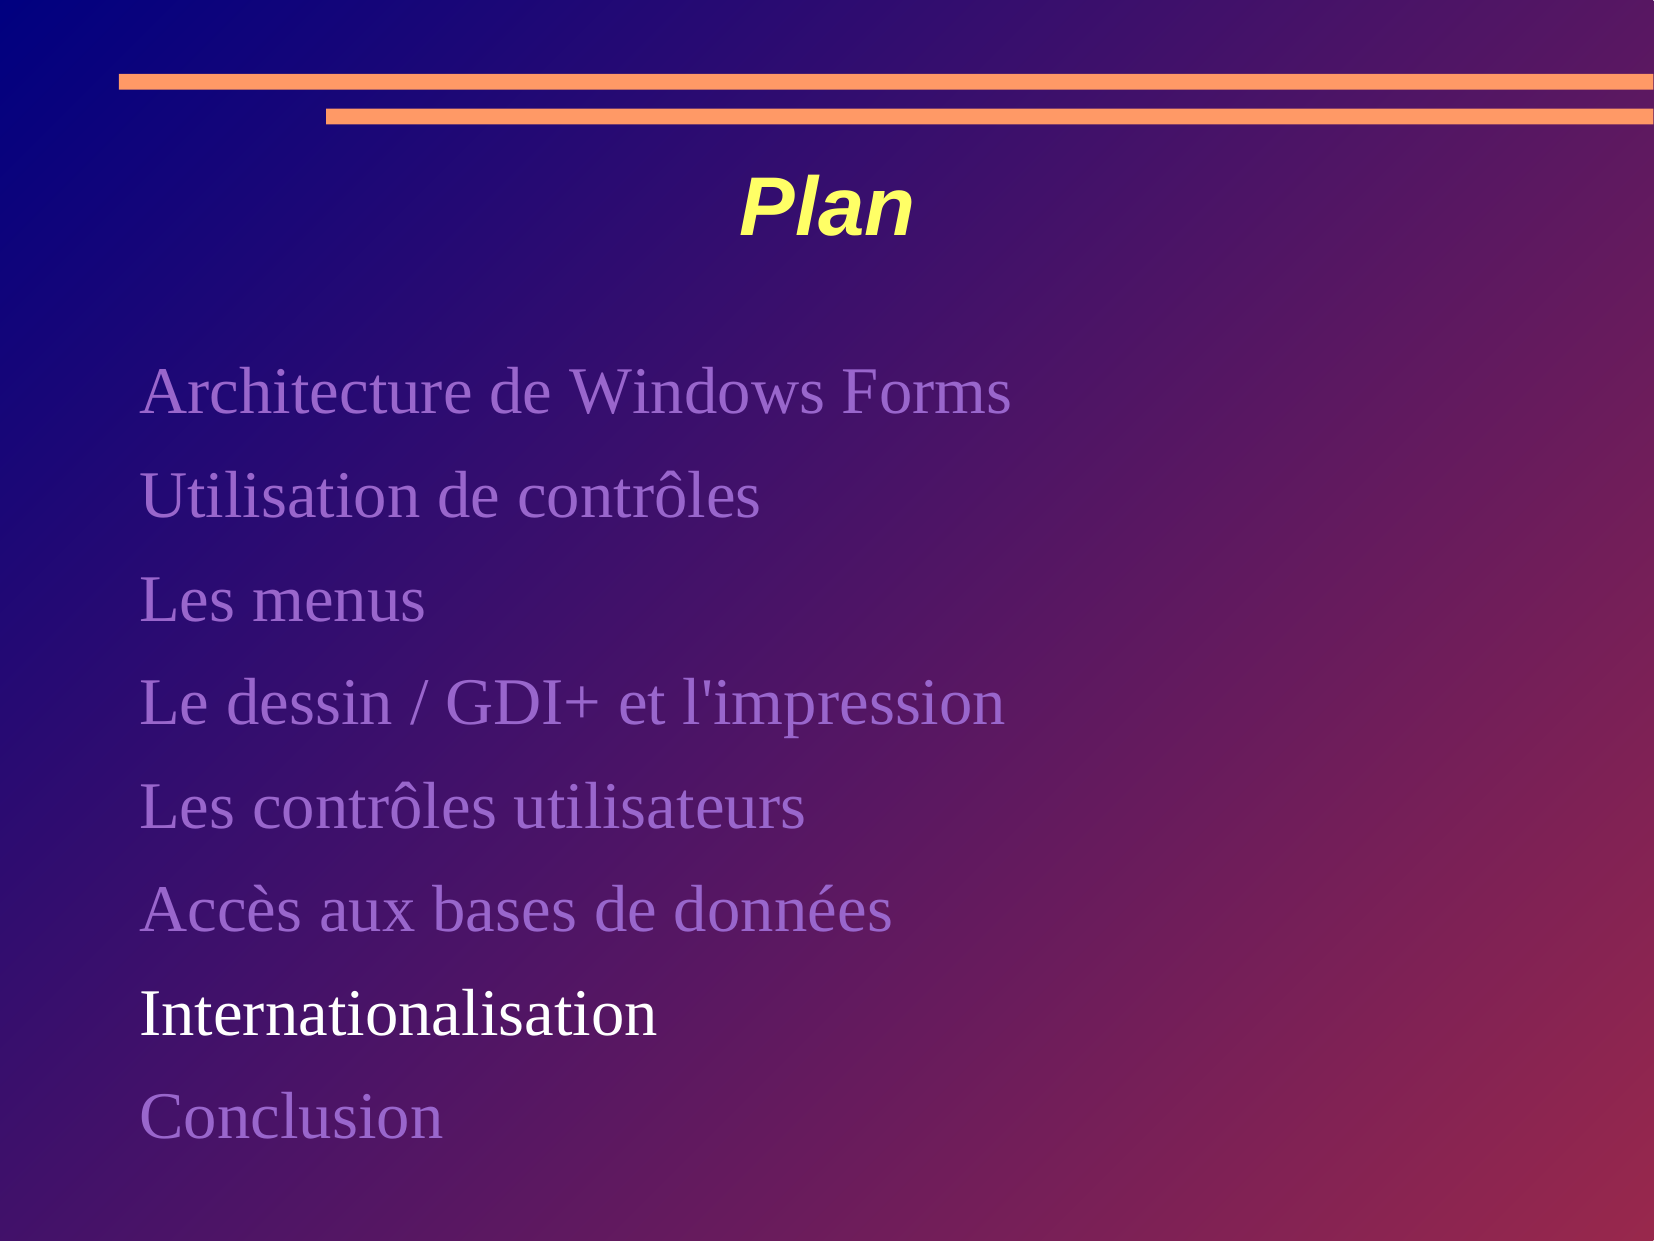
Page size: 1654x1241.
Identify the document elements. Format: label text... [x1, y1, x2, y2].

list Architecture de Windows Forms Utilisation de contrôles Les menus Le dessin / GDI+ et l'impression Les contrôles utilisateurs Accès aux bases de données Internationalisation Conclusion [121, 354, 1534, 1154]
title Plan [121, 102, 1534, 311]
